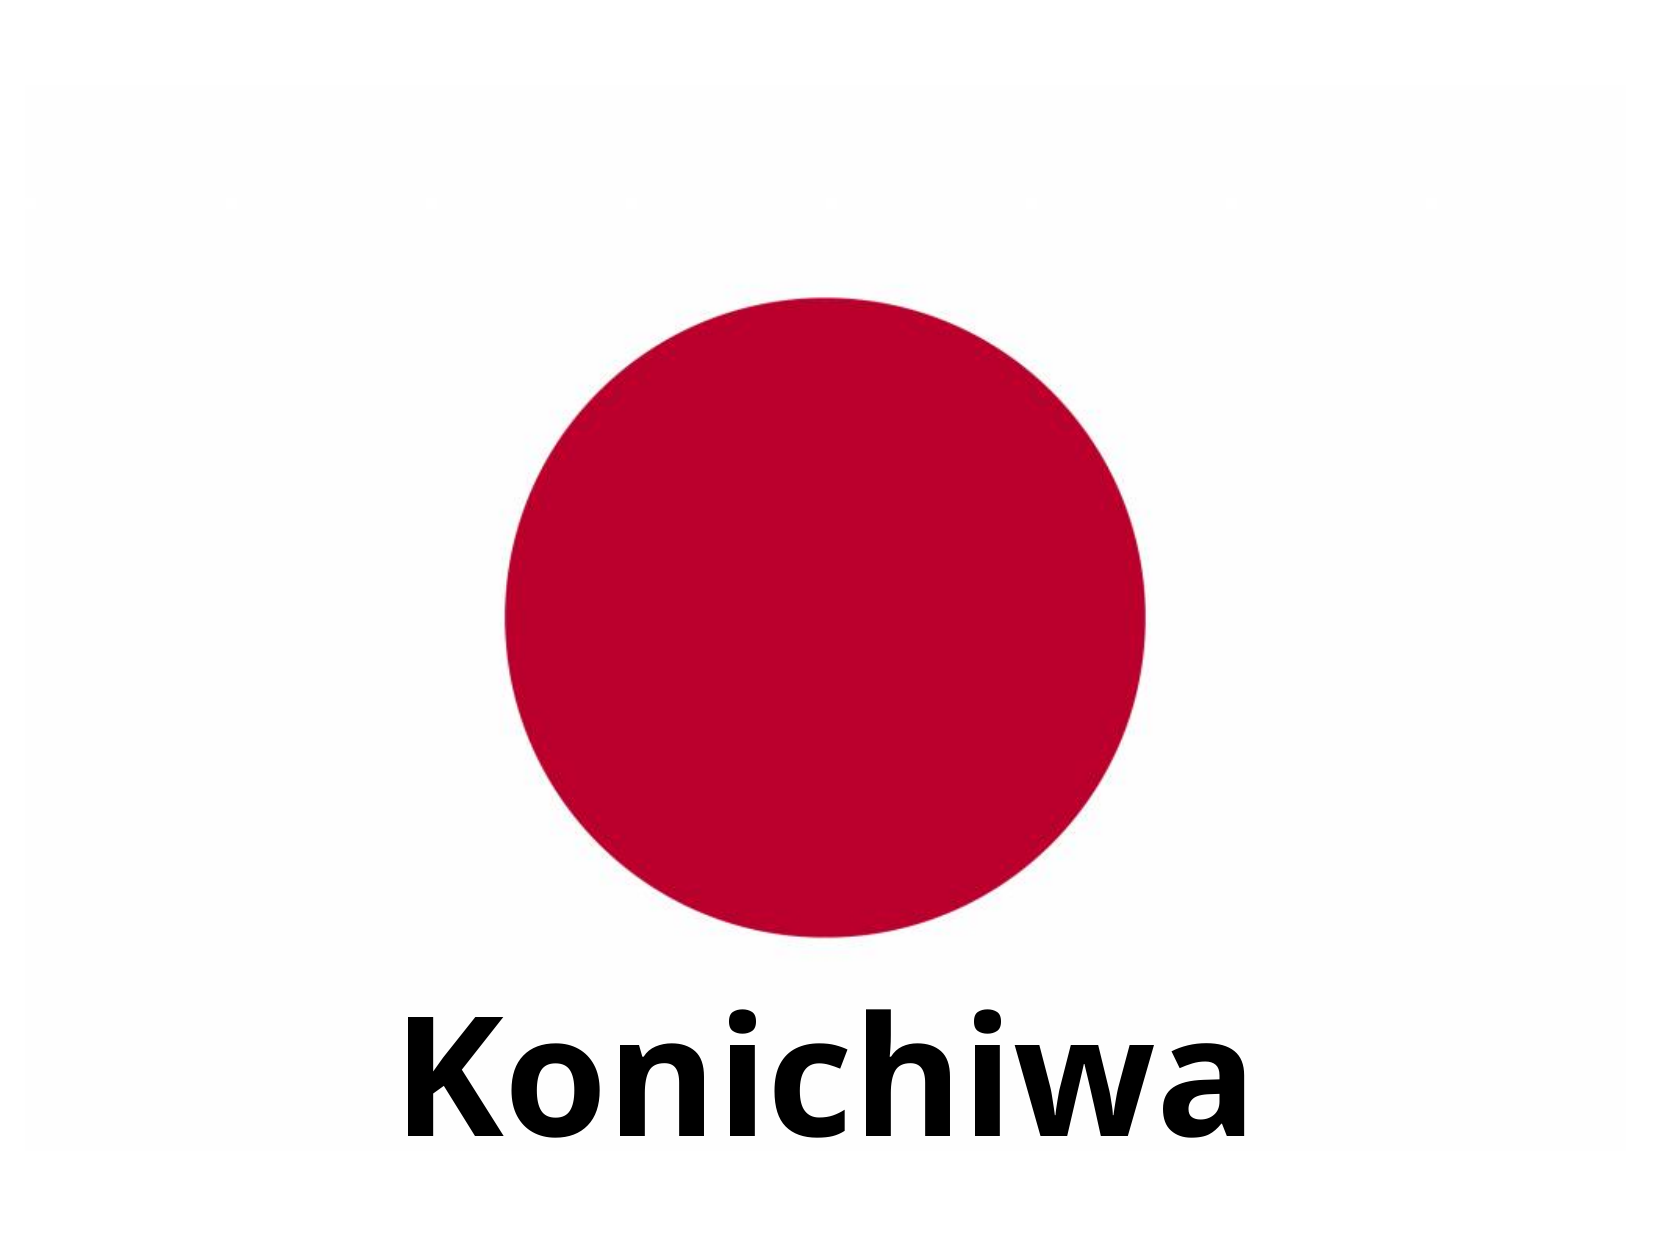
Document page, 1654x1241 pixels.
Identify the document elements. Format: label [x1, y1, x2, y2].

picture [25, 85, 1626, 1151]
